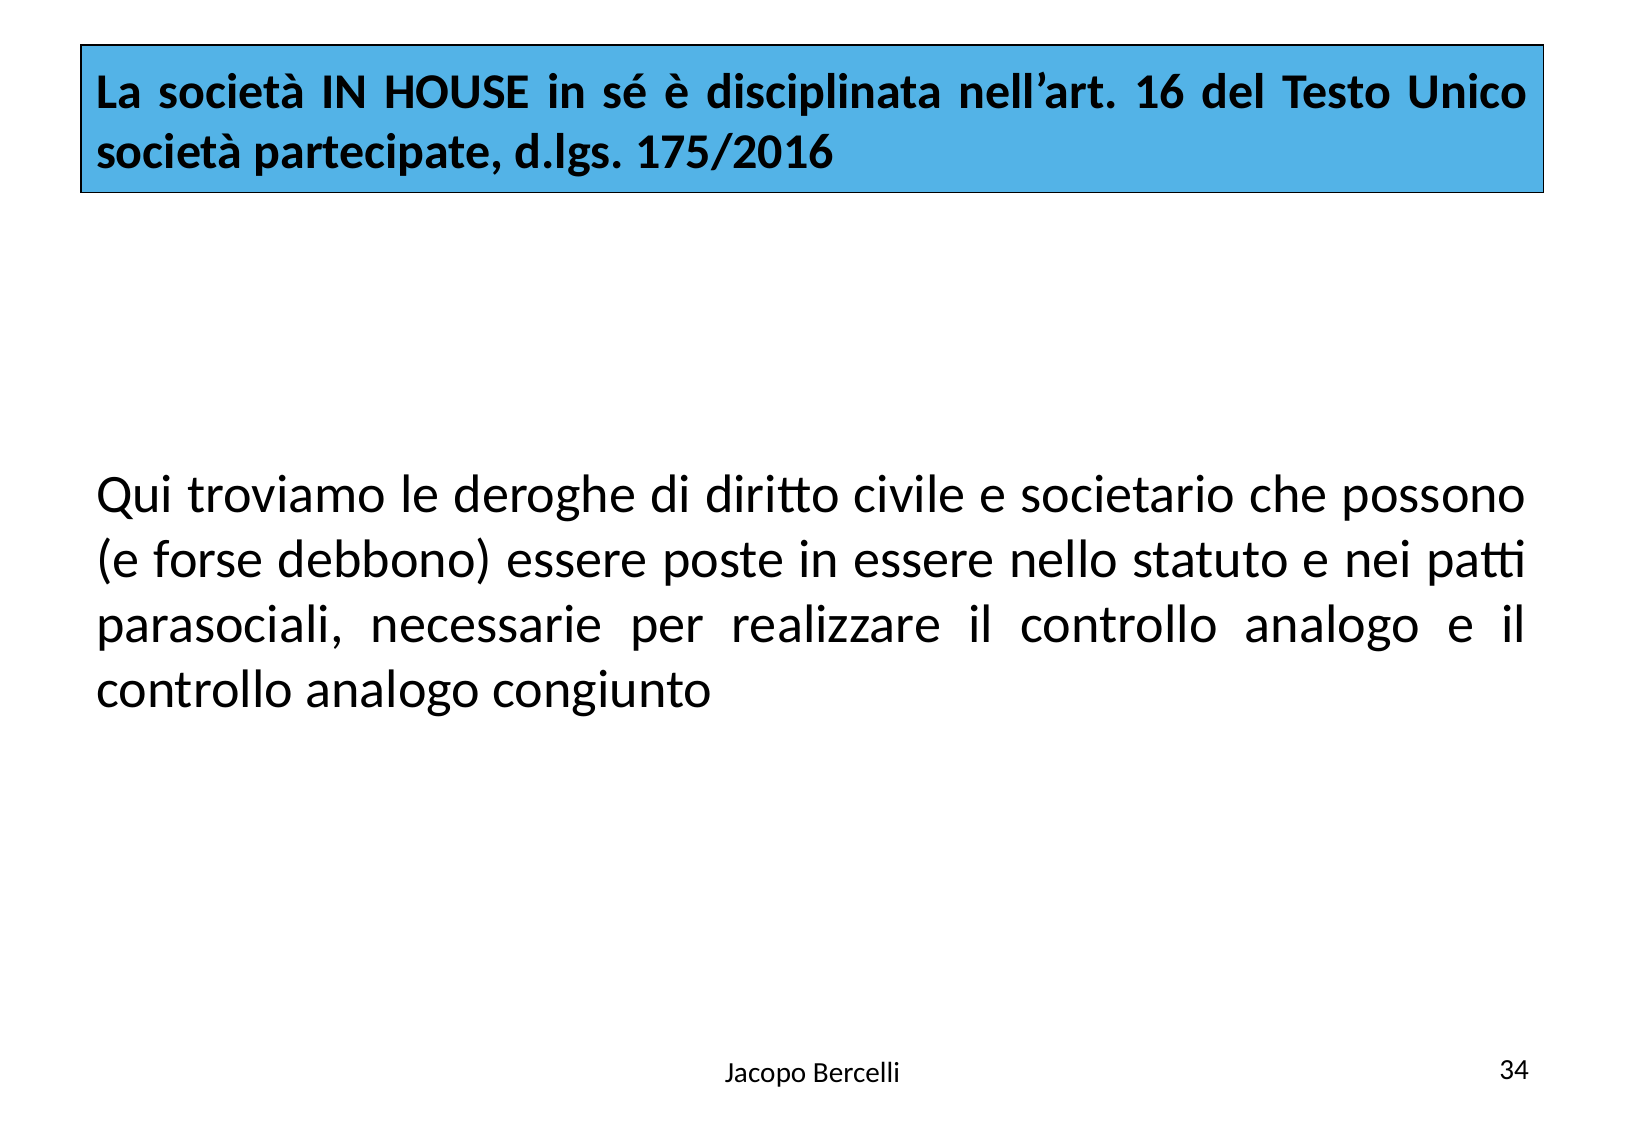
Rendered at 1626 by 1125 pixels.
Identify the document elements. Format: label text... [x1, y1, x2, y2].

title La società IN HOUSE in sé è disciplinata nell’art. 16 del Testo Unico società partecipate, d.lgs. 175/2016 [81, 45, 1544, 193]
text_box Jacopo Bercelli [633, 1046, 992, 1097]
list Qui troviamo le deroghe di diritto civile e societario che possono (e forse debbono) essere poste in essere nello statuto e nei patti parasociali, necessarie per realizzare il controllo analogo e il controllo analogo congiunto [81, 262, 1544, 1005]
slide_number <numero> [1164, 1042, 1544, 1103]
